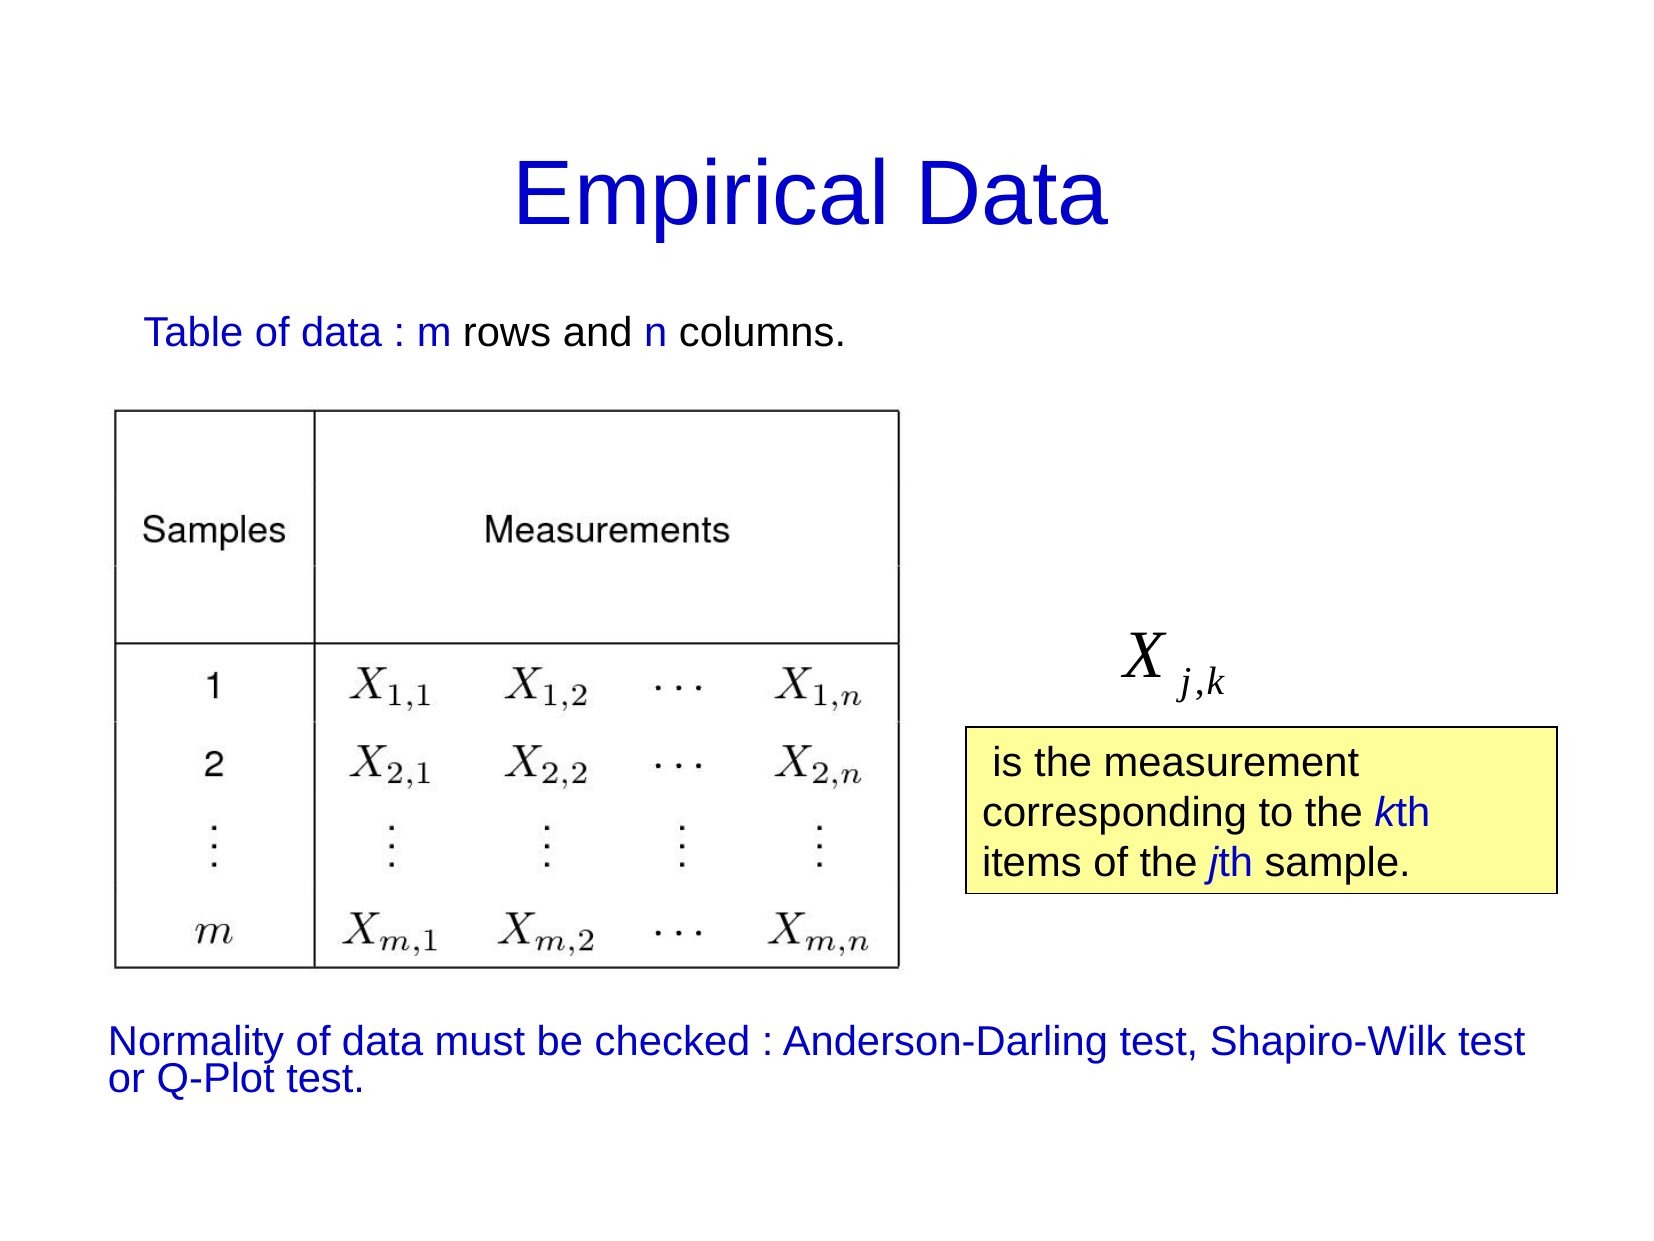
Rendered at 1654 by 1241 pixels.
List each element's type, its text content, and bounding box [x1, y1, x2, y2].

picture [80, 397, 931, 979]
text_box Table of data : m rows and n columns. [127, 296, 919, 363]
text_box is the measurement corresponding to the kth items of the jth sample. [966, 727, 1557, 894]
text_box [1107, 609, 1238, 718]
text_box Normality of data must be checked : Anderson-Darling test, Shapiro-Wilk test or Q-Plot test. [91, 1017, 1569, 1109]
title Empirical Data [80, 125, 1543, 251]
